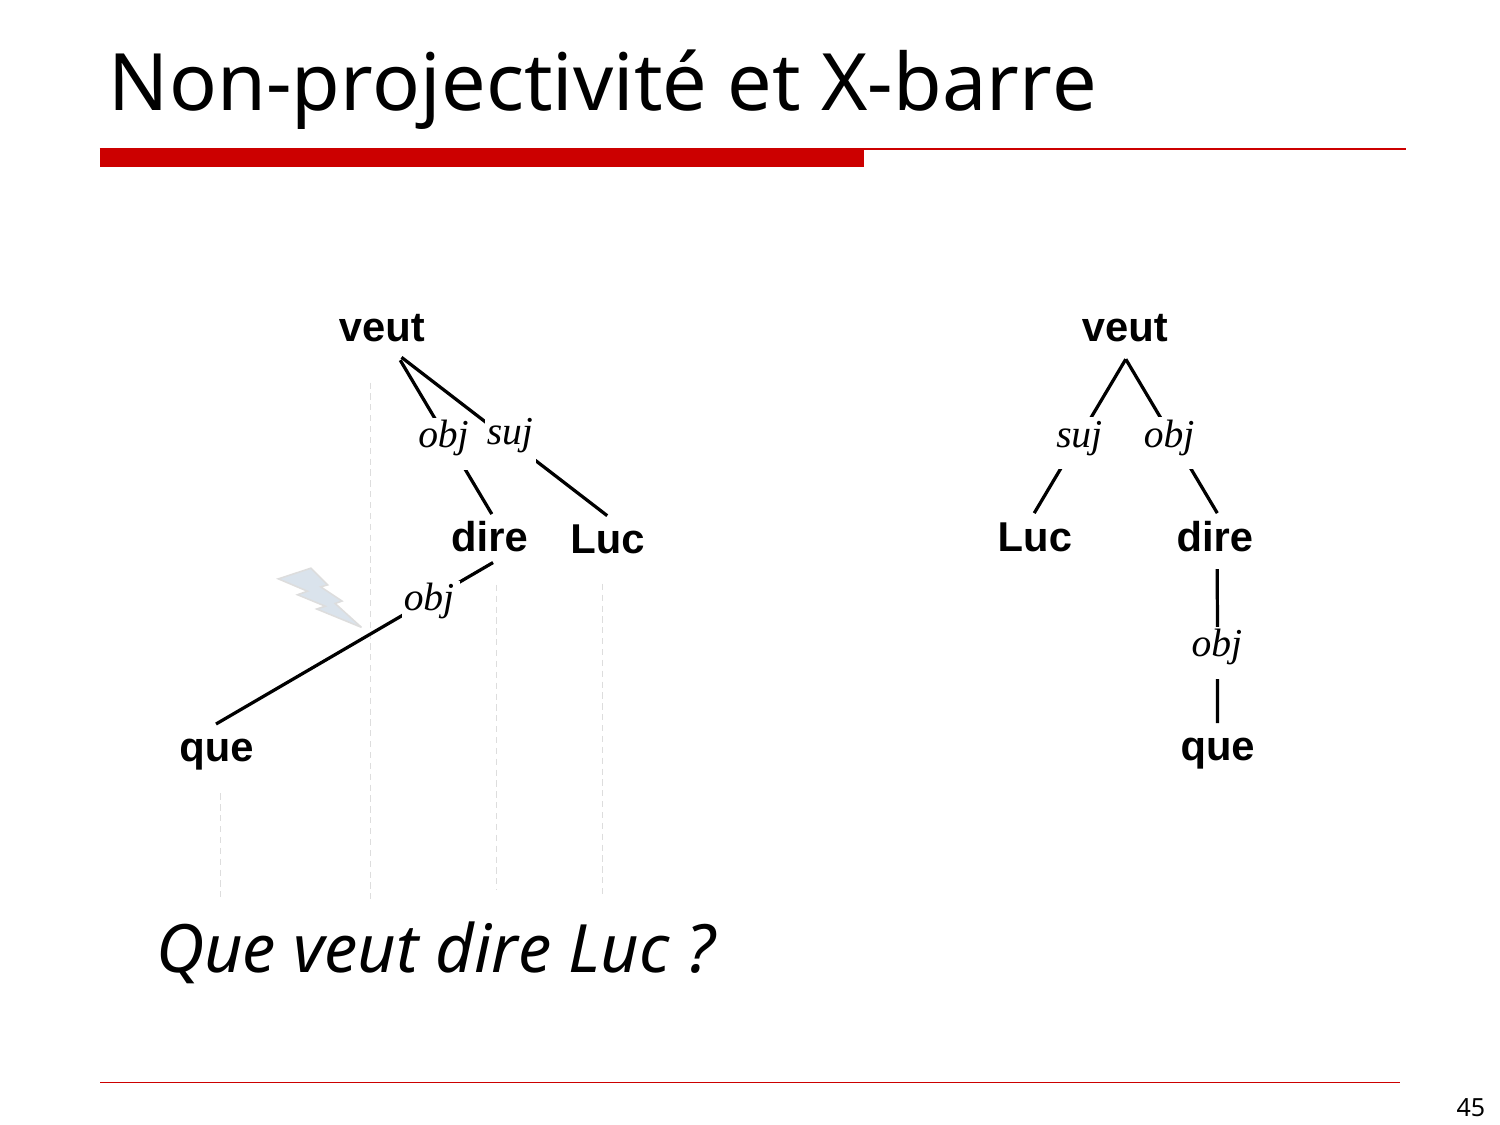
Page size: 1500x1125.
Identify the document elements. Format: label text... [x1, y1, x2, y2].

text_box [278, 568, 362, 628]
title Non-projectivité et X-barre [94, 23, 1407, 135]
text_box obj [403, 575, 455, 620]
text_box [418, 419, 474, 469]
text_box Luc [997, 513, 1072, 560]
text_box veut [1081, 303, 1168, 350]
text_box [486, 416, 535, 466]
text_box [1056, 418, 1104, 468]
text_box [1144, 418, 1199, 468]
text_box obj [418, 412, 470, 457]
text_box [1191, 628, 1247, 678]
text_box que [179, 724, 254, 771]
text_box que [1180, 723, 1256, 770]
text_box Luc [570, 515, 645, 563]
text_box dire [1176, 513, 1254, 560]
text_box obj [1143, 411, 1195, 456]
text_box veut [339, 304, 426, 351]
text_box dire [451, 514, 528, 561]
text_box suj [1056, 411, 1103, 456]
text_box obj [1191, 621, 1243, 666]
text_box suj [486, 409, 533, 454]
text_box [403, 582, 459, 632]
text_box Que veut dire Luc ? [141, 899, 732, 997]
